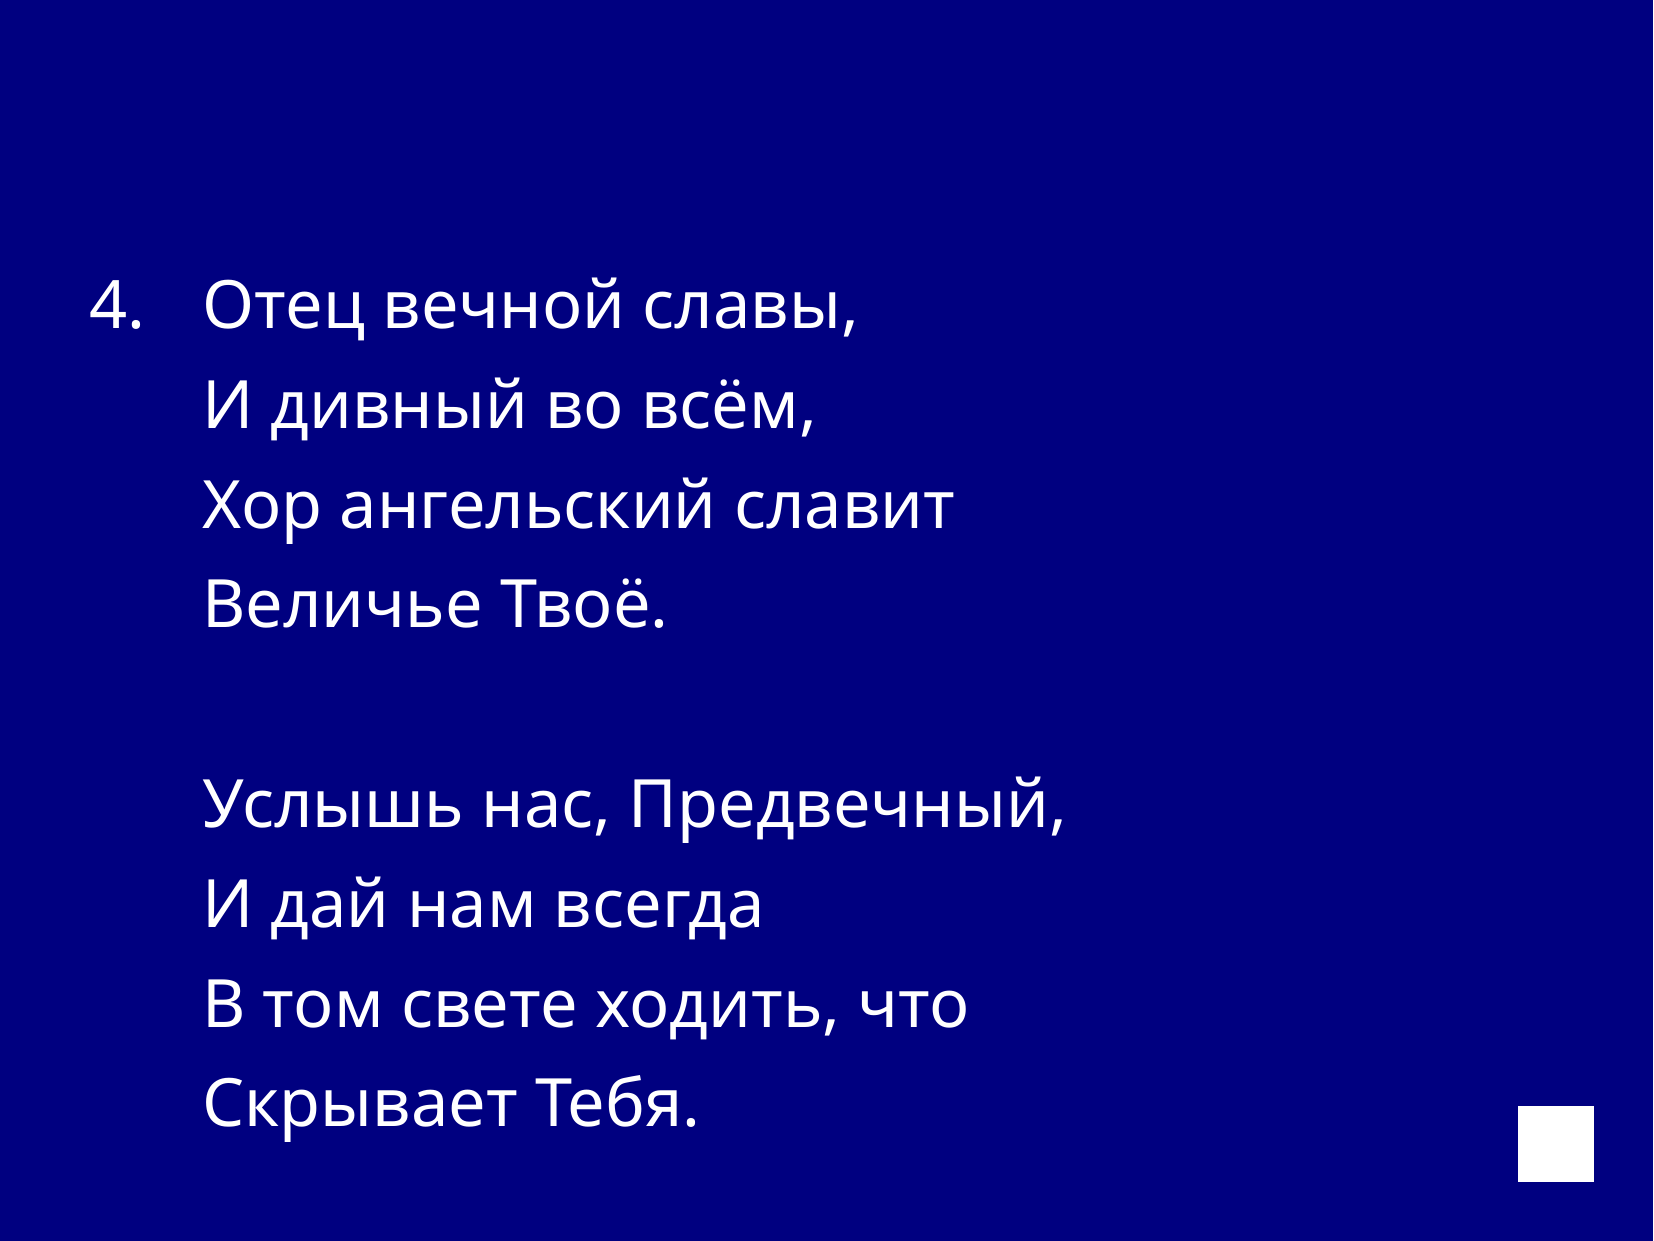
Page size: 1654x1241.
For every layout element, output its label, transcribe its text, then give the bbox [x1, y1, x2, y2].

text_box 4. Отец вечной славы, И дивный во всём, Хор ангельский славит Величье Твоё. Услышь нас, Предвечный, И дай нам всегда В том свете ходить, что Скрывает Тебя. [75, 150, 1576, 1163]
text_box [1518, 1106, 1594, 1182]
